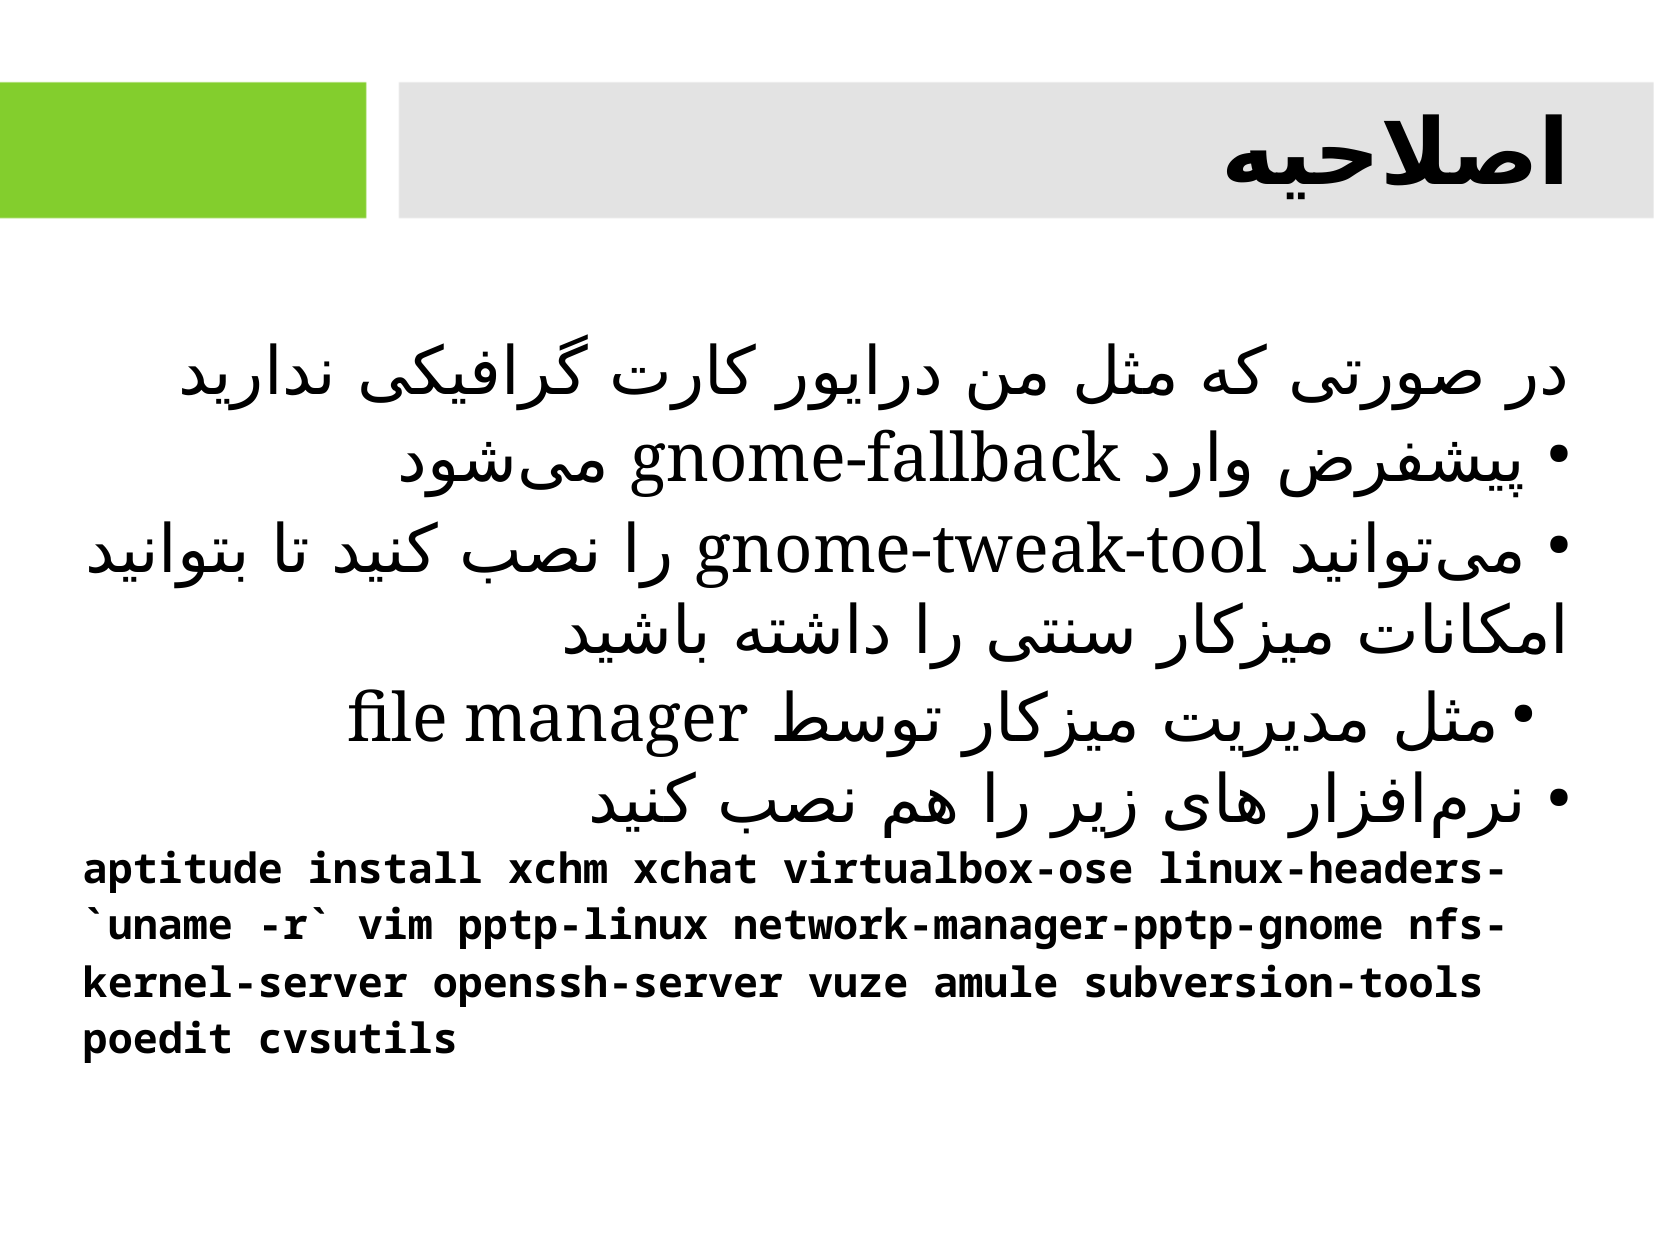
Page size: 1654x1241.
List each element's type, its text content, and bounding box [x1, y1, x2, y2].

subtitle در صورتی که مثل من درایور کارت گرافیکی ندارید پیشفرض وارد gnome-fallback می‌شود می‌توانید gnome-tweak-tool را نصب کنید تا بتوانید امکانات میزکار سنتی را داشته باشید مثل مدیریت میزکار توسط file manager نرم‌افزار های زیر را هم نصب کنید aptitude install xchm xchat virtualbox-ose linux-headers-`uname -r` vim pptp-linux network-manager-pptp-gnome nfs-kernel-server openssh-server vuze amule subversion-tools poedit cvsutils [82, 290, 1571, 1109]
picture [0, 0, 1654, 1241]
title اصلاحیه [82, 49, 1571, 257]
